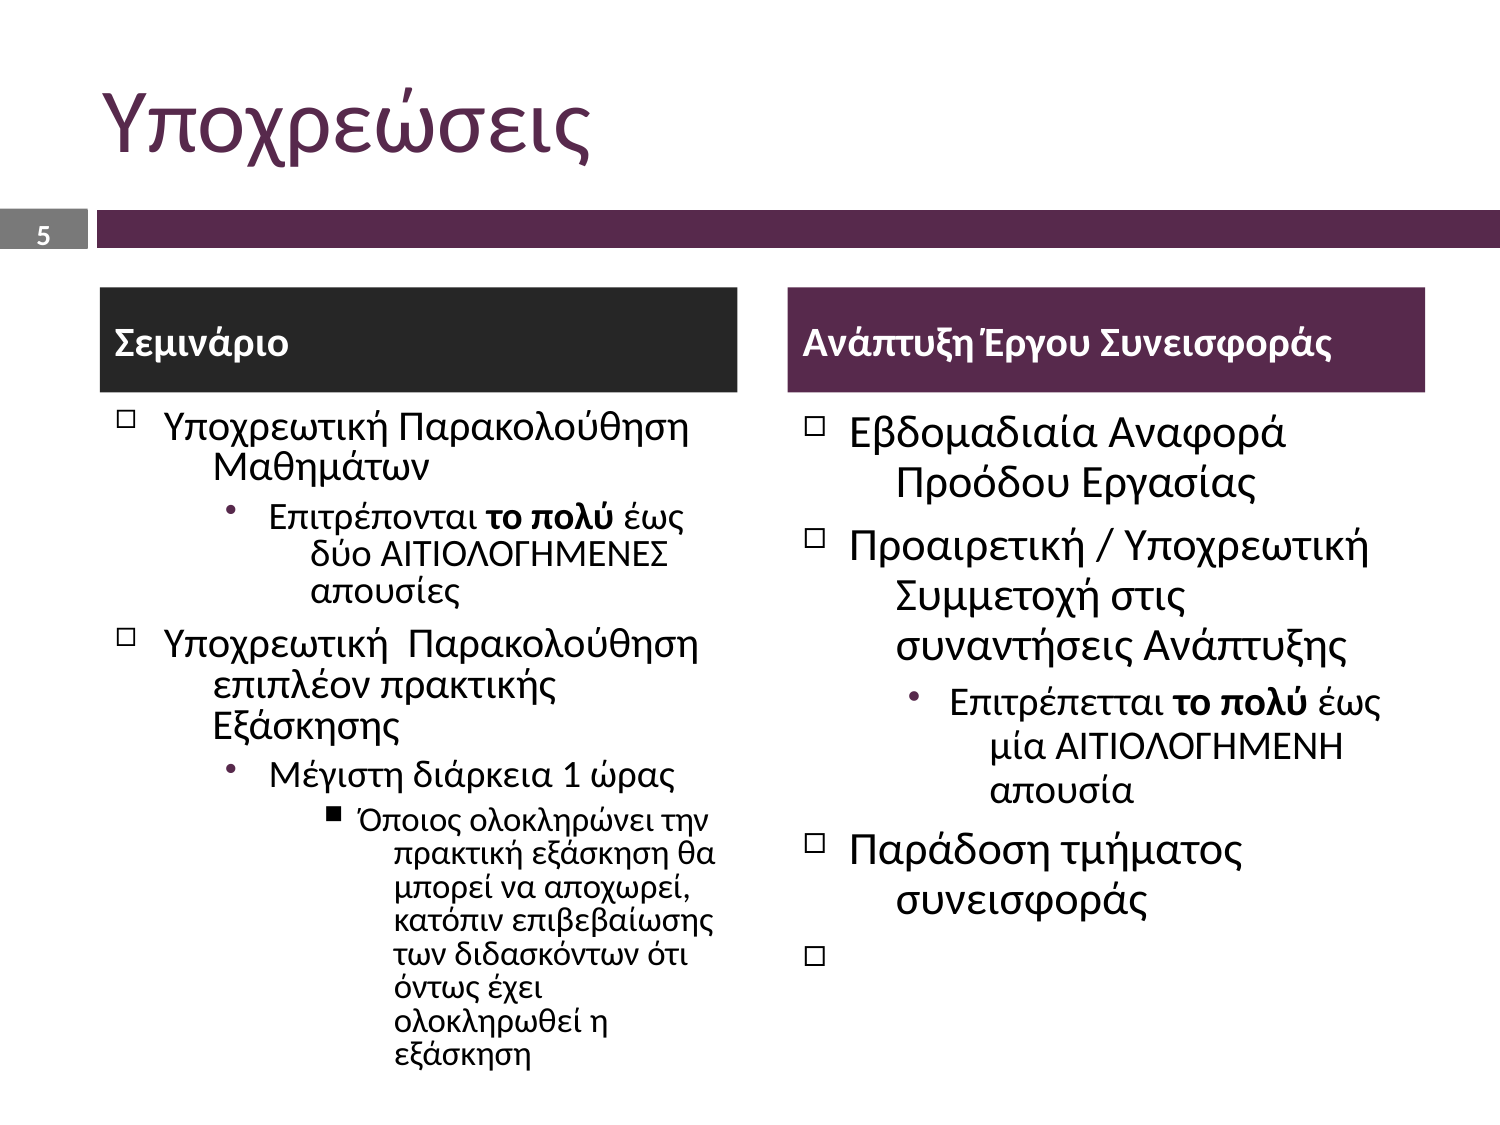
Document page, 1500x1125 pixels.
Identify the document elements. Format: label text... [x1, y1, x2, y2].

list Υποχρεωτική Παρακολούθηση Μαθημάτων Επιτρέπονται το πολύ έως δύο ΑΙΤΙΟΛΟΓΗΜΕΝΕΣ απουσίες Υποχρεωτική Παρακολούθηση επιπλέον πρακτικής Εξάσκησης Μέγιστη διάρκεια 1 ώρας Όποιος ολοκληρώνει την πρακτική εξάσκηση θα μπορεί να αποχωρεί, κατόπιν επιβεβαίωσης των διδασκόντων ότι όντως έχει ολοκληρωθεί η εξάσκηση [99, 399, 738, 1106]
list Εβδομαδιαία Αναφορά Προόδου Εργασίας Προαιρετική / Υποχρεωτική Συμμετοχή στις συναντήσεις Ανάπτυξης Επιτρέπετται το πολύ έως μία ΑΙΤΙΟΛΟΓΗΜΕΝΗ απουσία Παράδοση τμήματος συνεισφοράς [787, 399, 1426, 941]
list Ανάπτυξη Έργου Συνεισφοράς [787, 287, 1426, 393]
list Σεμινάριο [99, 287, 738, 393]
text_box [0, 208, 88, 249]
title Υποχρεώσεις [87, 44, 1426, 188]
